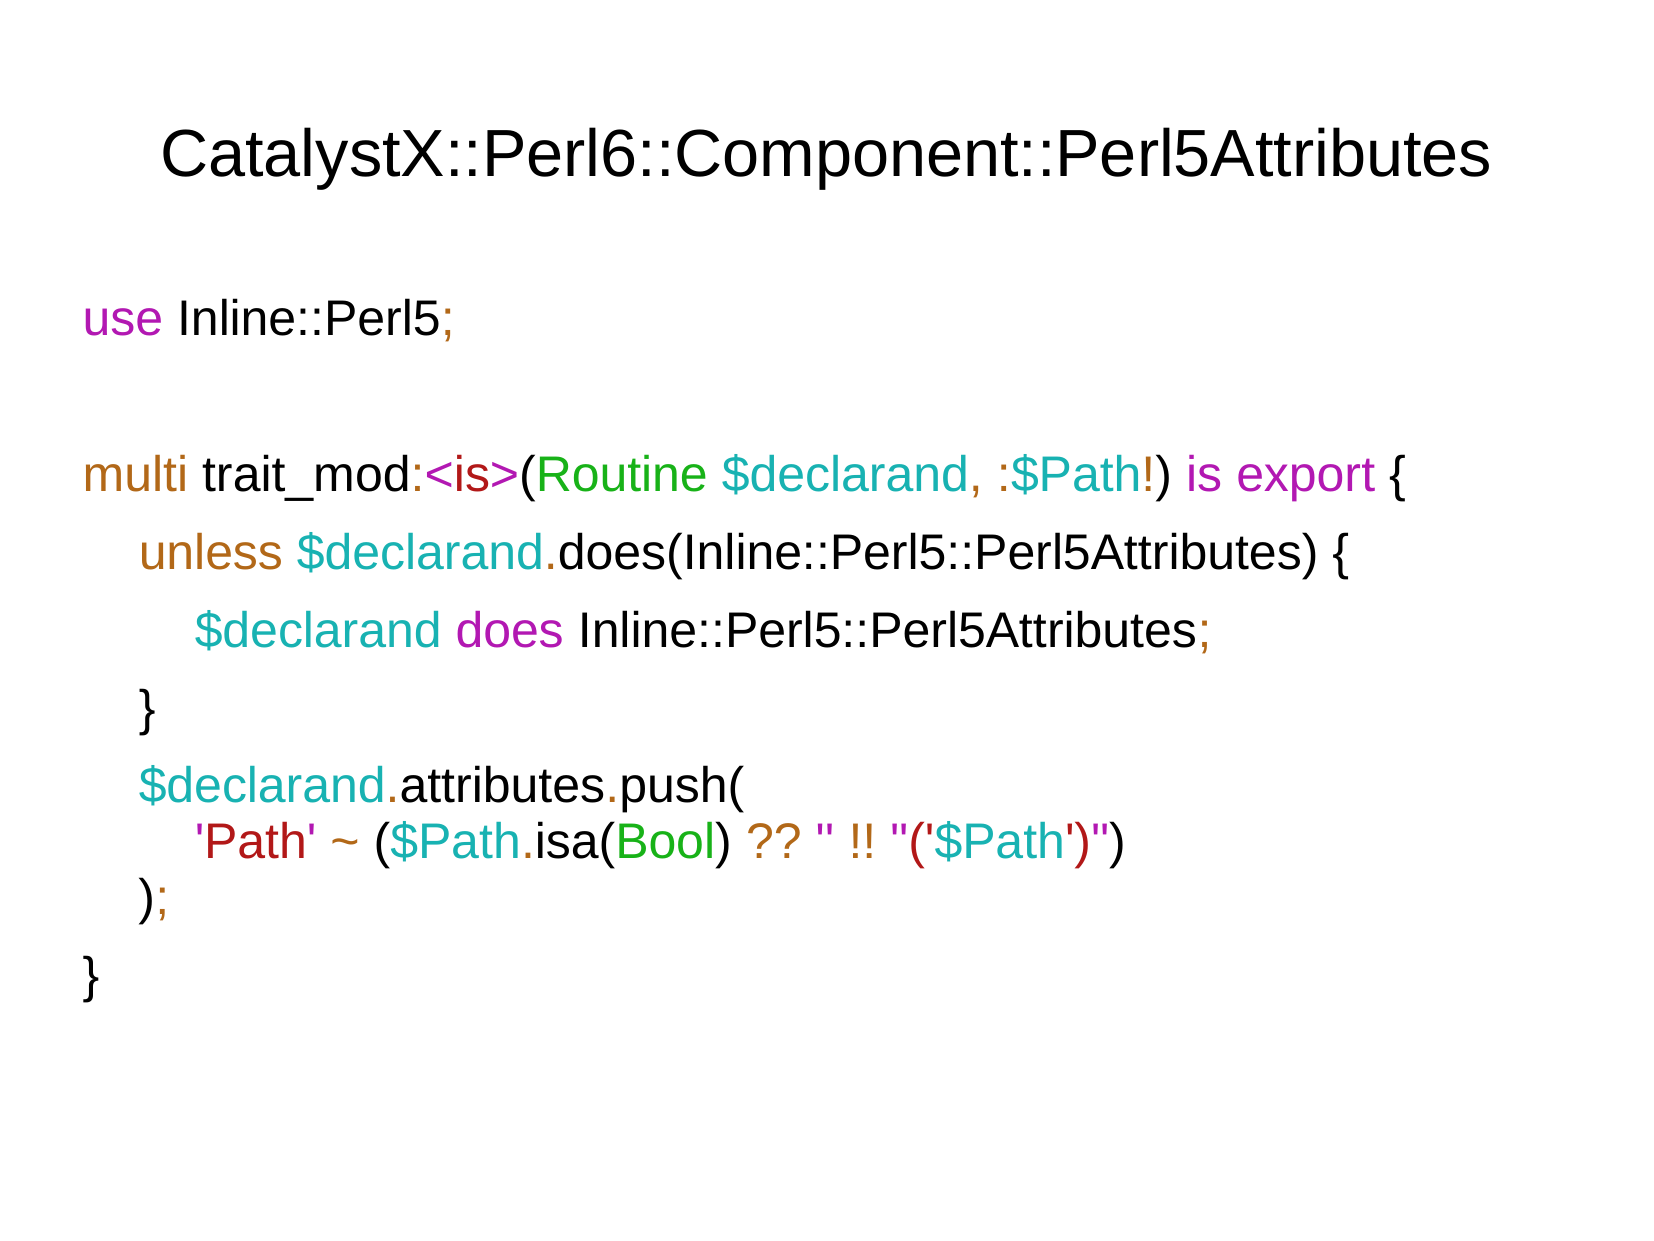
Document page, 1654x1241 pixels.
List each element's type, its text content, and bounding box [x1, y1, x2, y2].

title CatalystX::Perl6::Component::Perl5Attributes [82, 49, 1571, 257]
list use Inline::Perl5; multi trait_mod:<is>(Routine $declarand, :$Path!) is export { unless $declarand.does(Inline::Perl5::Perl5Attributes) { $declarand does Inline::Perl5::Perl5Attributes; } $declarand.attributes.push( 'Path' ~ ($Path.isa(Bool) ?? '' !! "('$Path')") ); } [82, 290, 1571, 1010]
